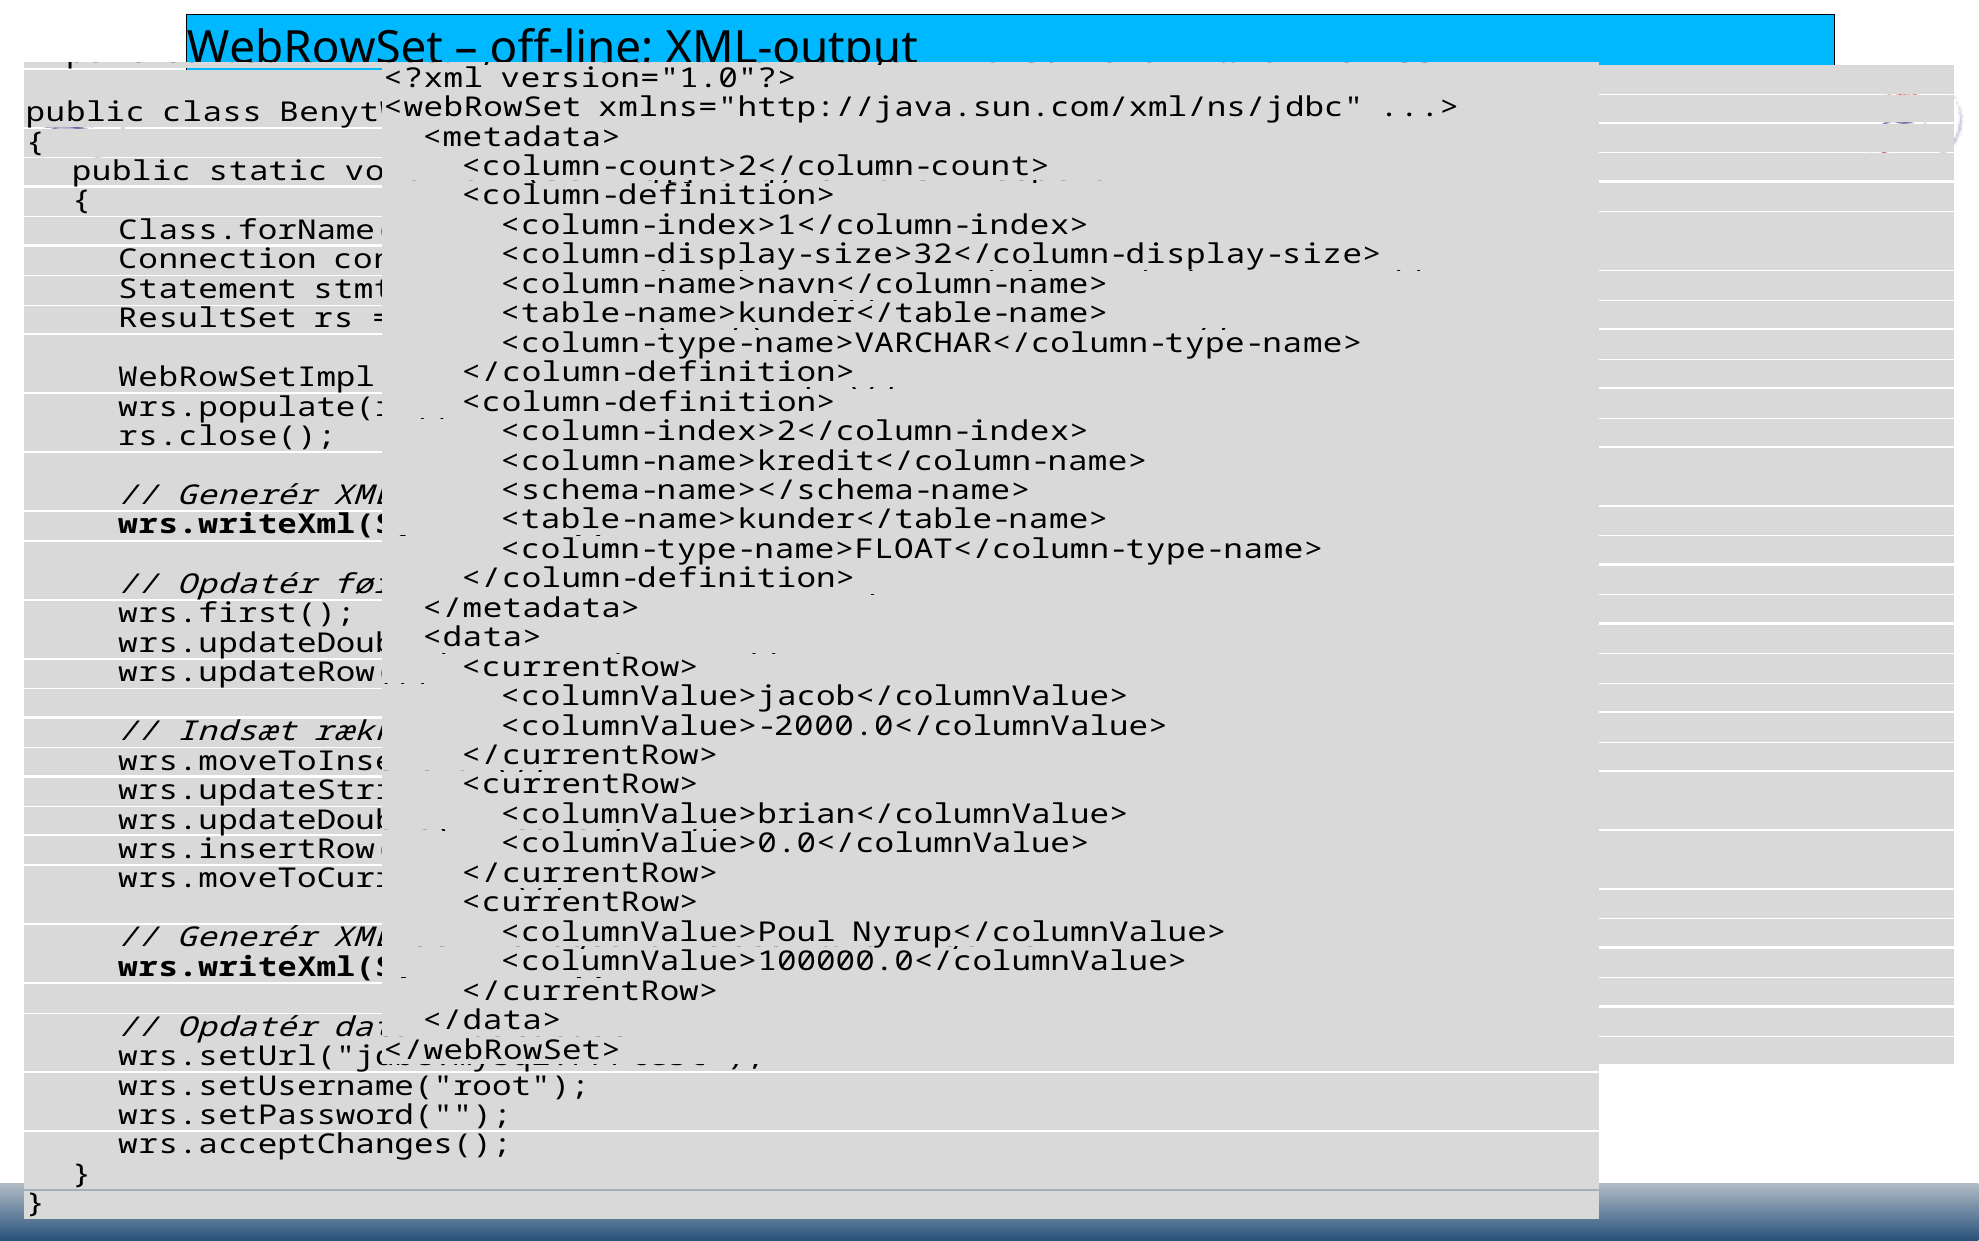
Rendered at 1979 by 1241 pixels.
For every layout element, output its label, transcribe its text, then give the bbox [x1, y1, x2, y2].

text_box WebRowSet – off-line; XML-output [186, 14, 1835, 65]
chart [0, 62, 1979, 1241]
